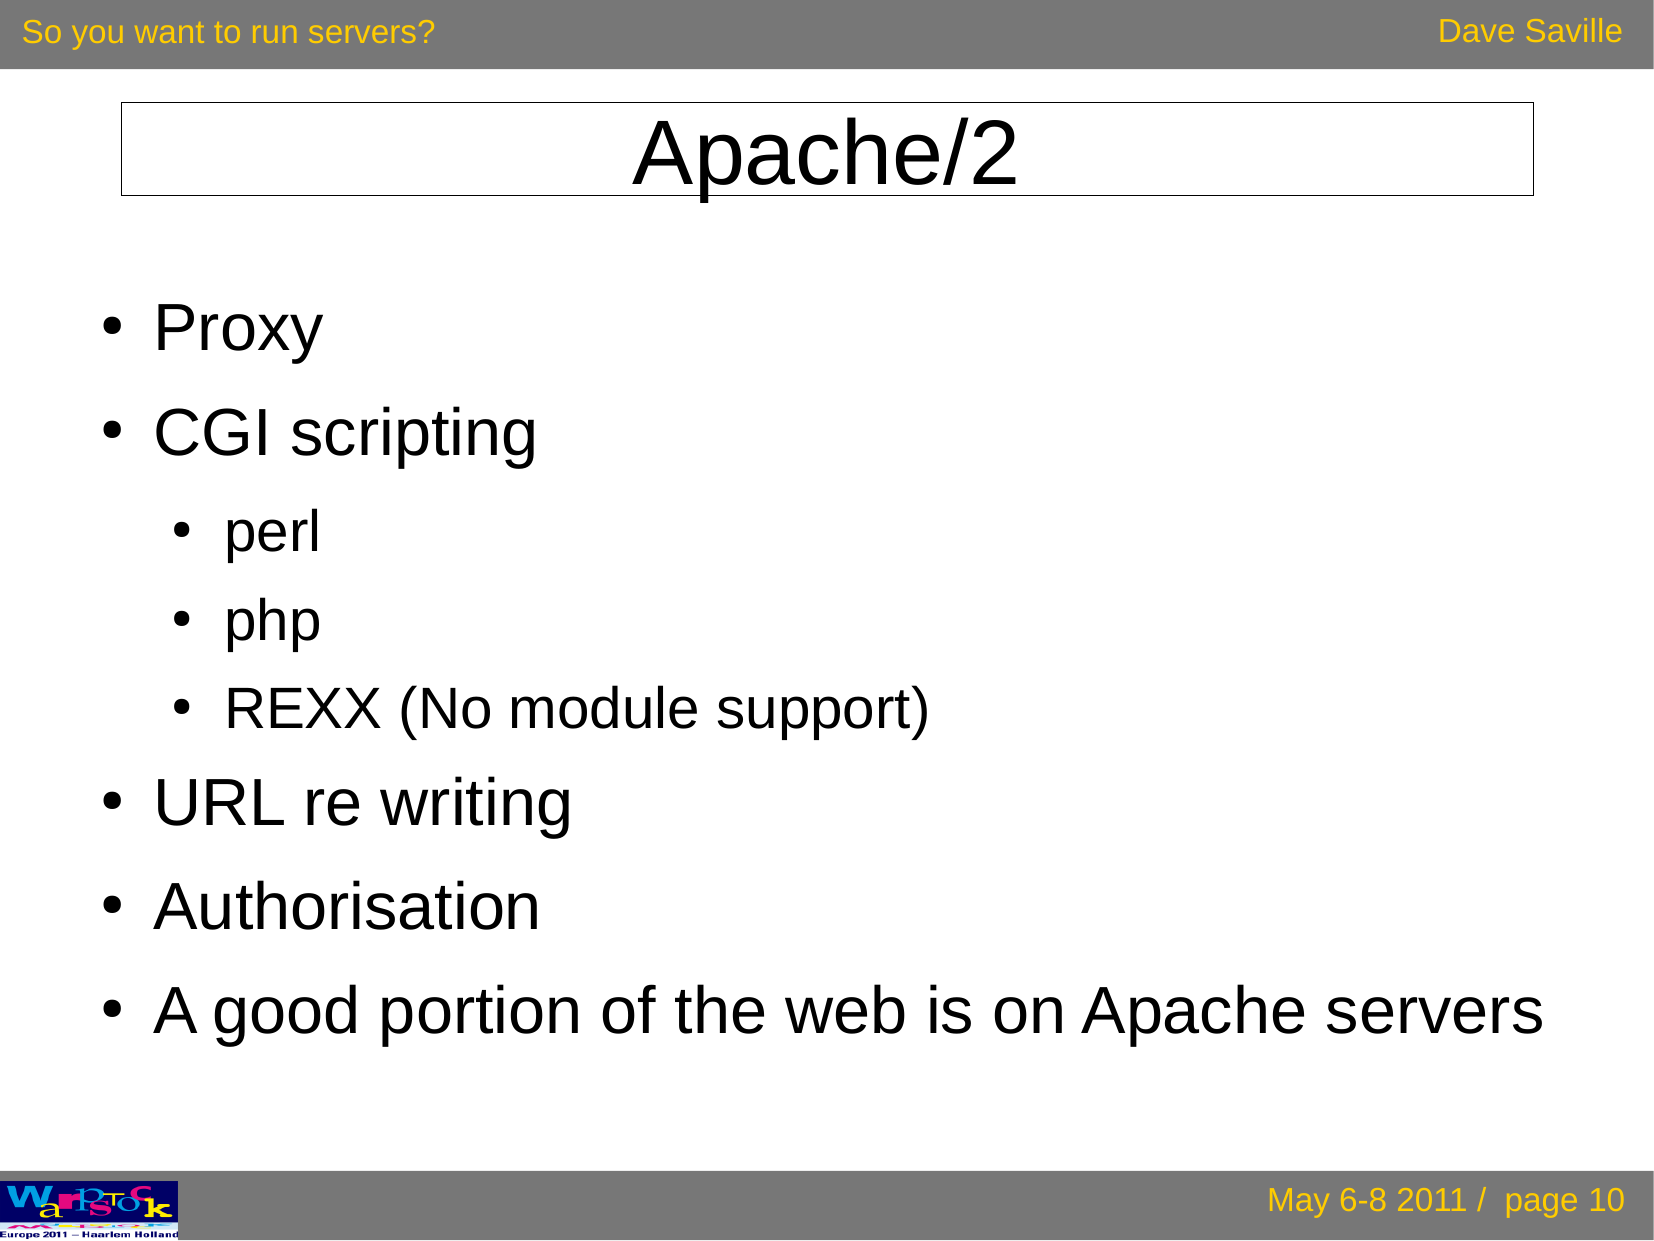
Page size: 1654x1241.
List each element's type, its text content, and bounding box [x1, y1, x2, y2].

list Proxy CGI scripting perl php REXX (No module support) URL re writing Authorisation A good portion of the web is on Apache servers [82, 290, 1571, 1109]
title Apache/2 [82, 56, 1571, 250]
picture [0, 1181, 178, 1241]
